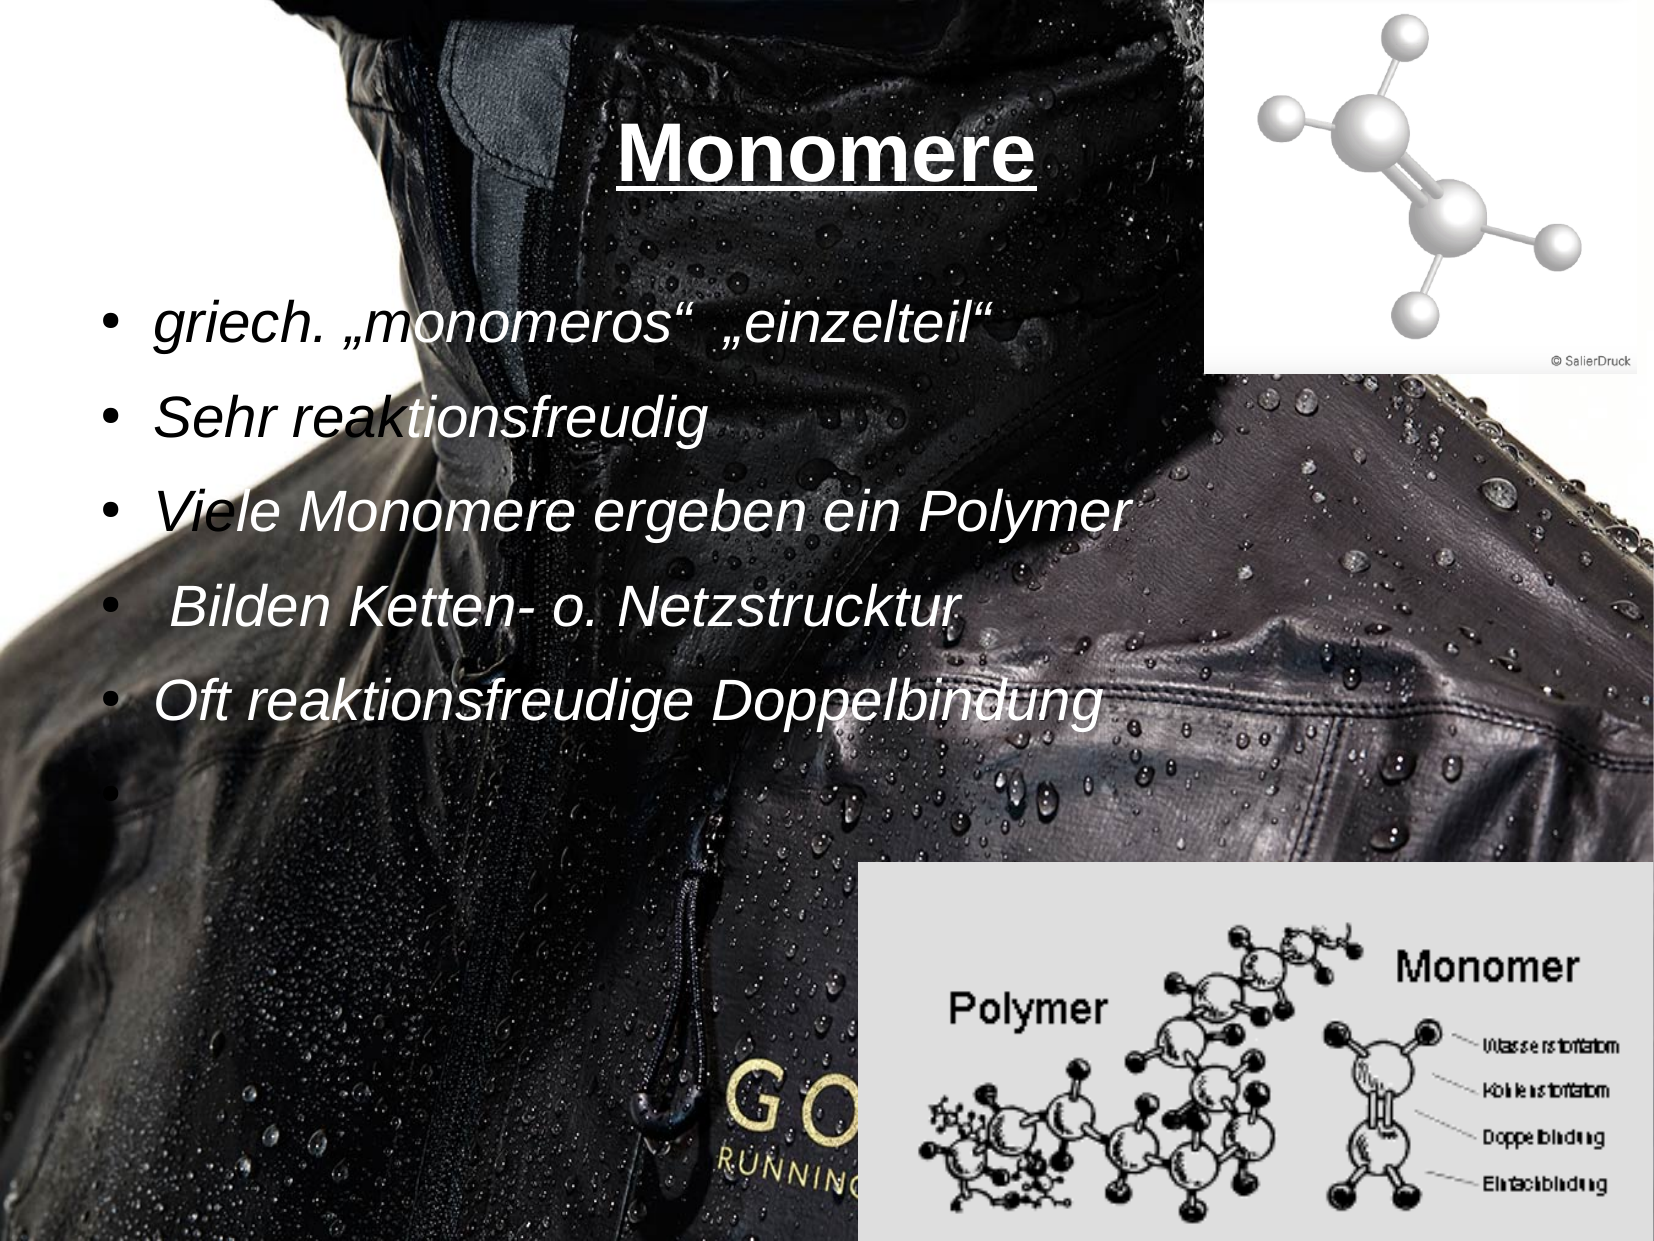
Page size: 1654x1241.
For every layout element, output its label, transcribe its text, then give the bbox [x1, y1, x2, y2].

picture [0, 0, 1654, 1241]
list griech. „monomeros“ „einzelteil“ Sehr reaktionsfreudig Viele Monomere ergeben ein Polymer Bilden Ketten- o. Netzstrucktur Oft reaktionsfreudige Doppelbindung [82, 290, 1571, 1010]
title Monomere [82, 49, 1204, 257]
